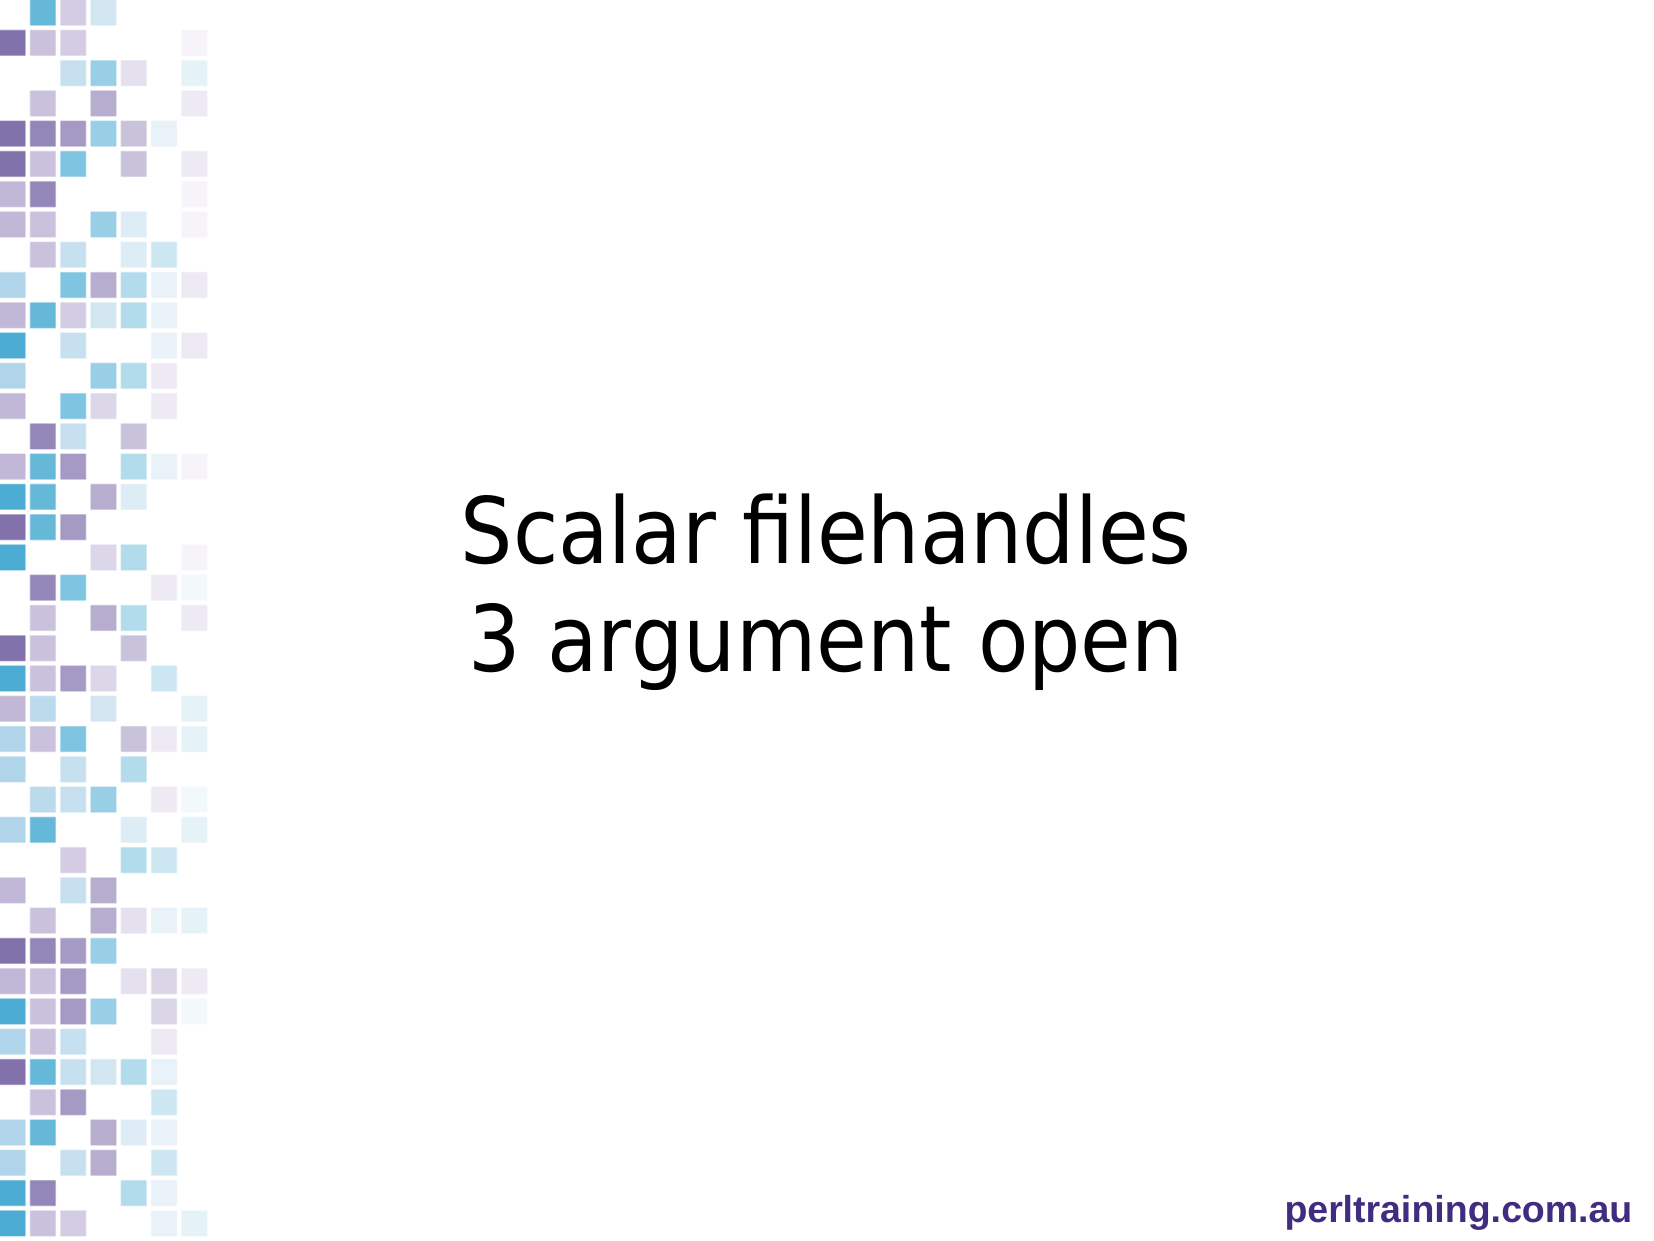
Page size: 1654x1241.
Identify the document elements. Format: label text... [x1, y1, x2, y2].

title Scalar filehandles 3 argument open [82, 56, 1571, 1115]
picture [0, 0, 212, 1241]
